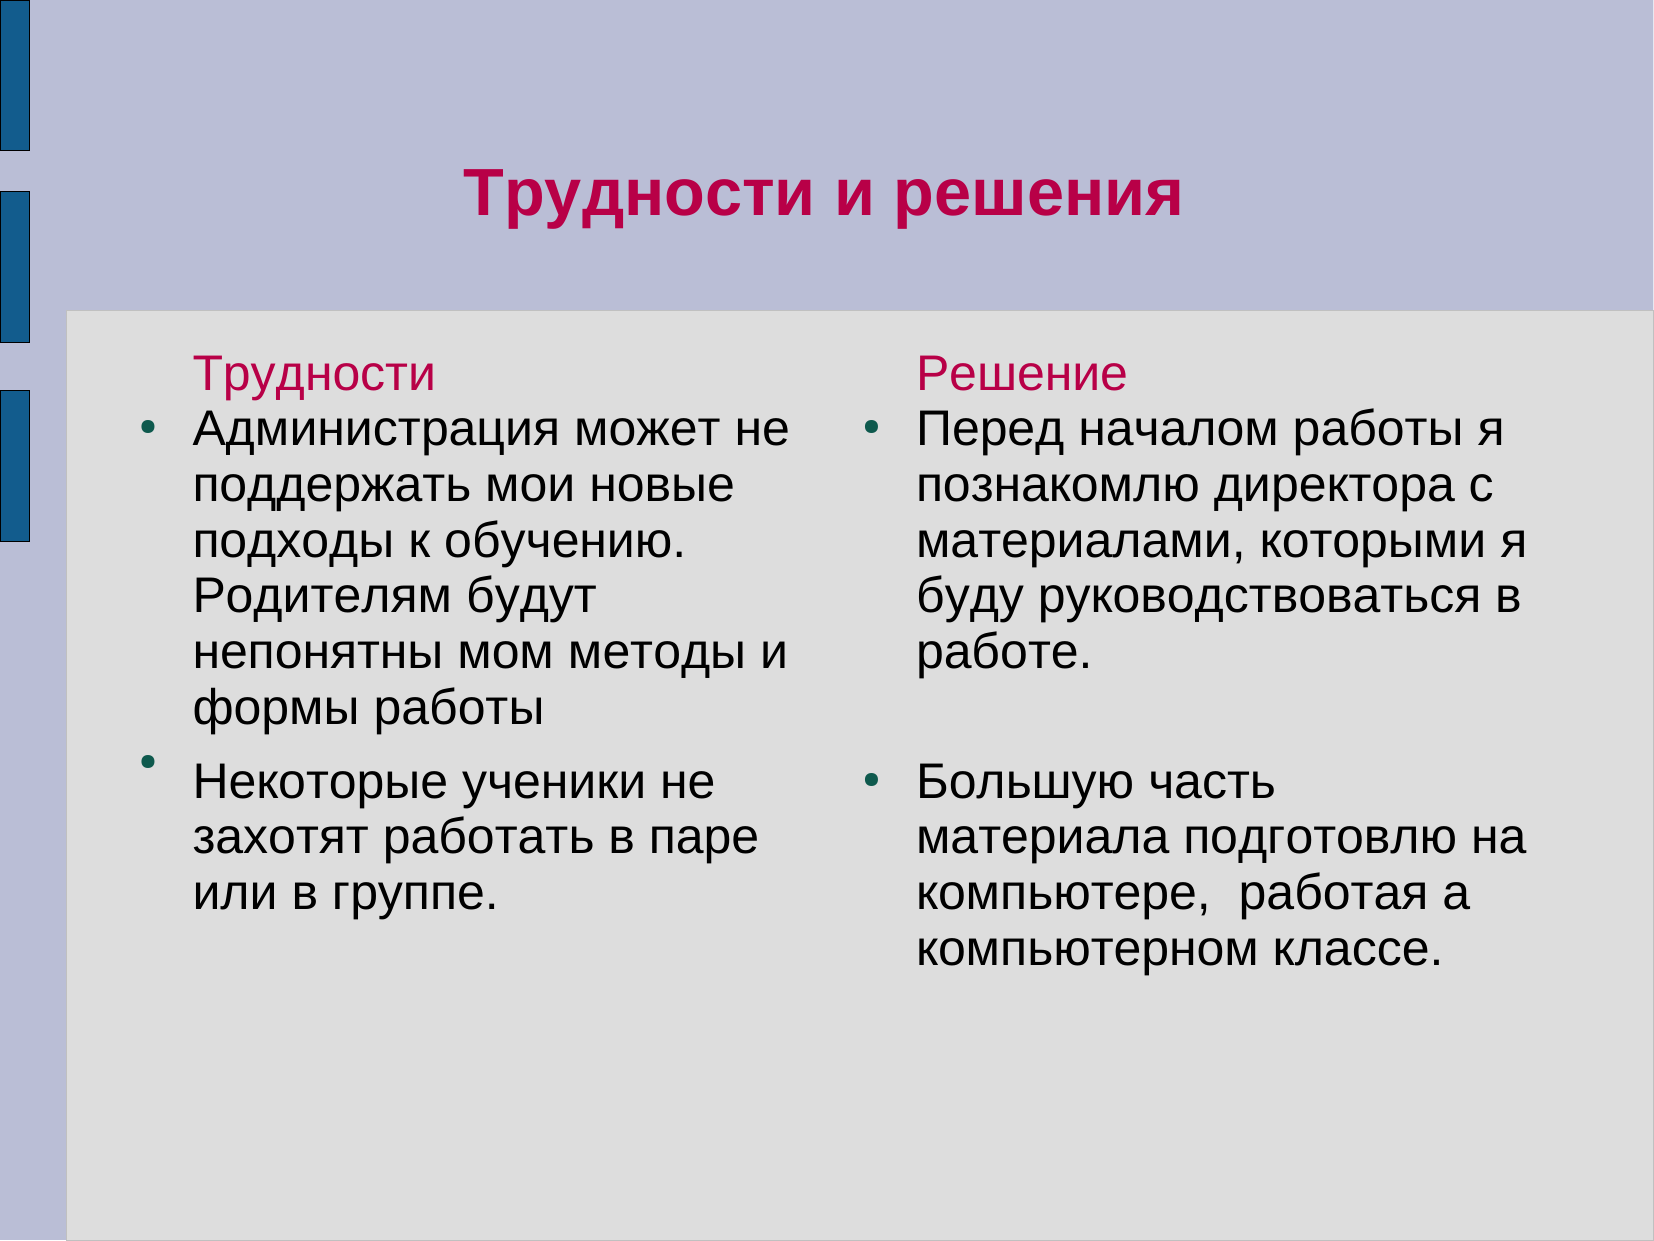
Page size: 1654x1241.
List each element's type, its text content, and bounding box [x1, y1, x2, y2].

list Большую часть материала подготовлю на компьютере, работая а компьютерном классе. [845, 752, 1535, 1126]
list Некоторые ученики не захотят работать в паре или в группе. [121, 752, 811, 1126]
title Трудности и решения [118, 88, 1531, 296]
list Трудности Администрация может не поддержать мои новые подходы к обучению. Родителям будут непонятны мом методы и формы работы [121, 344, 811, 752]
list Решение Перед началом работы я познакомлю директора с материалами, которыми я буду руководствоваться в работе. [845, 344, 1535, 718]
